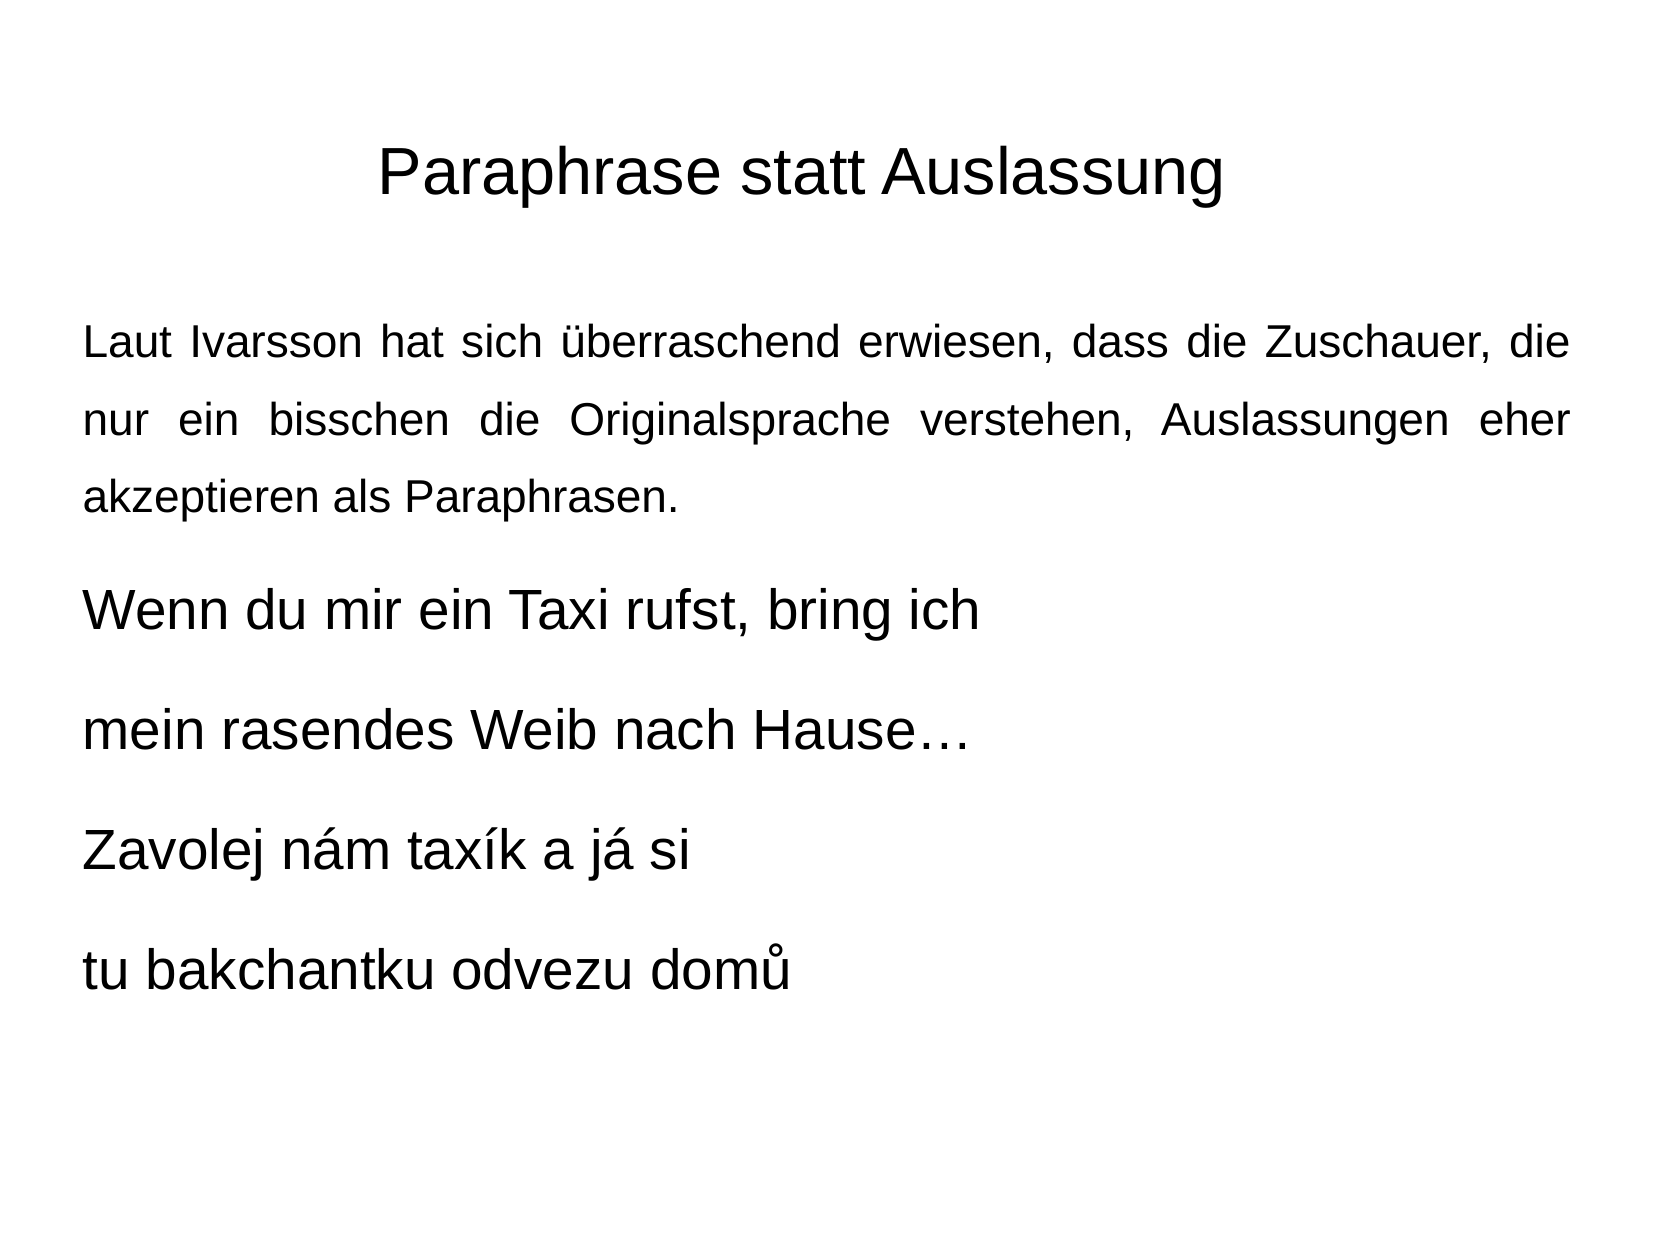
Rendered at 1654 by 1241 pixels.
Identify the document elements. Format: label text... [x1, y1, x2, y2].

title Paraphrase statt Auslassung [82, 49, 1571, 257]
list Laut Ivarsson hat sich überraschend erwiesen, dass die Zuschauer, die nur ein bisschen die Originalsprache verstehen, Auslassungen eher akzeptieren als Paraphrasen. Wenn du mir ein Taxi rufst, bring ich mein rasendes Weib nach Hause… Zavolej nám taxík a já si tu bakchantku odvezu domů [82, 290, 1571, 1010]
